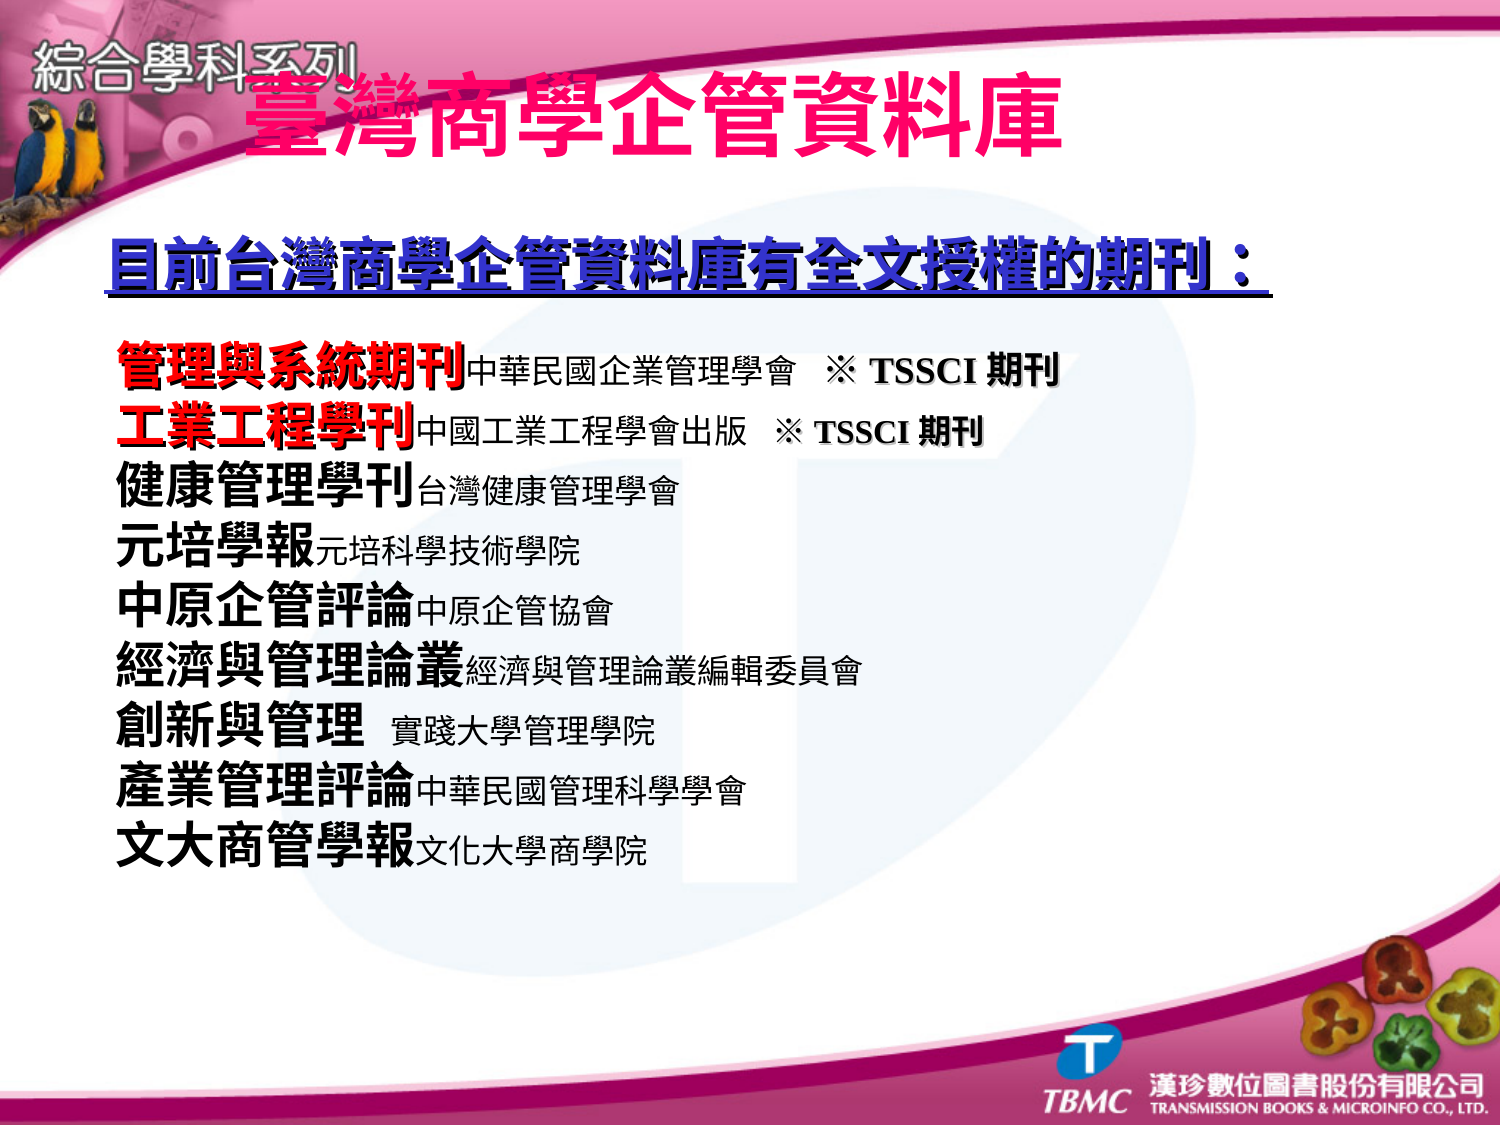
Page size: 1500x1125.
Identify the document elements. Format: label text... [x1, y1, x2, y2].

title 臺灣商學企管資料庫 [225, 19, 1500, 207]
text_box 目前台灣商學企管資料庫有全文授權的期刊： [89, 220, 1285, 305]
text_box 管理與系統期刊中華民國企業管理學會 ※TSSCI期刊 工業工程學刊中國工業工程學會出版 ※TSSCI期刊 健康管理學刊台灣健康管理學會 元培學報元培科學技術學院 中原企管評論中原企管協會 經濟與管理論叢經濟與管理論叢編輯委員會 創新與管理 實踐大學管理學院 產業管理評論中華民國管理科學學會 文大商管學報文化大學商學院 [100, 326, 1459, 881]
